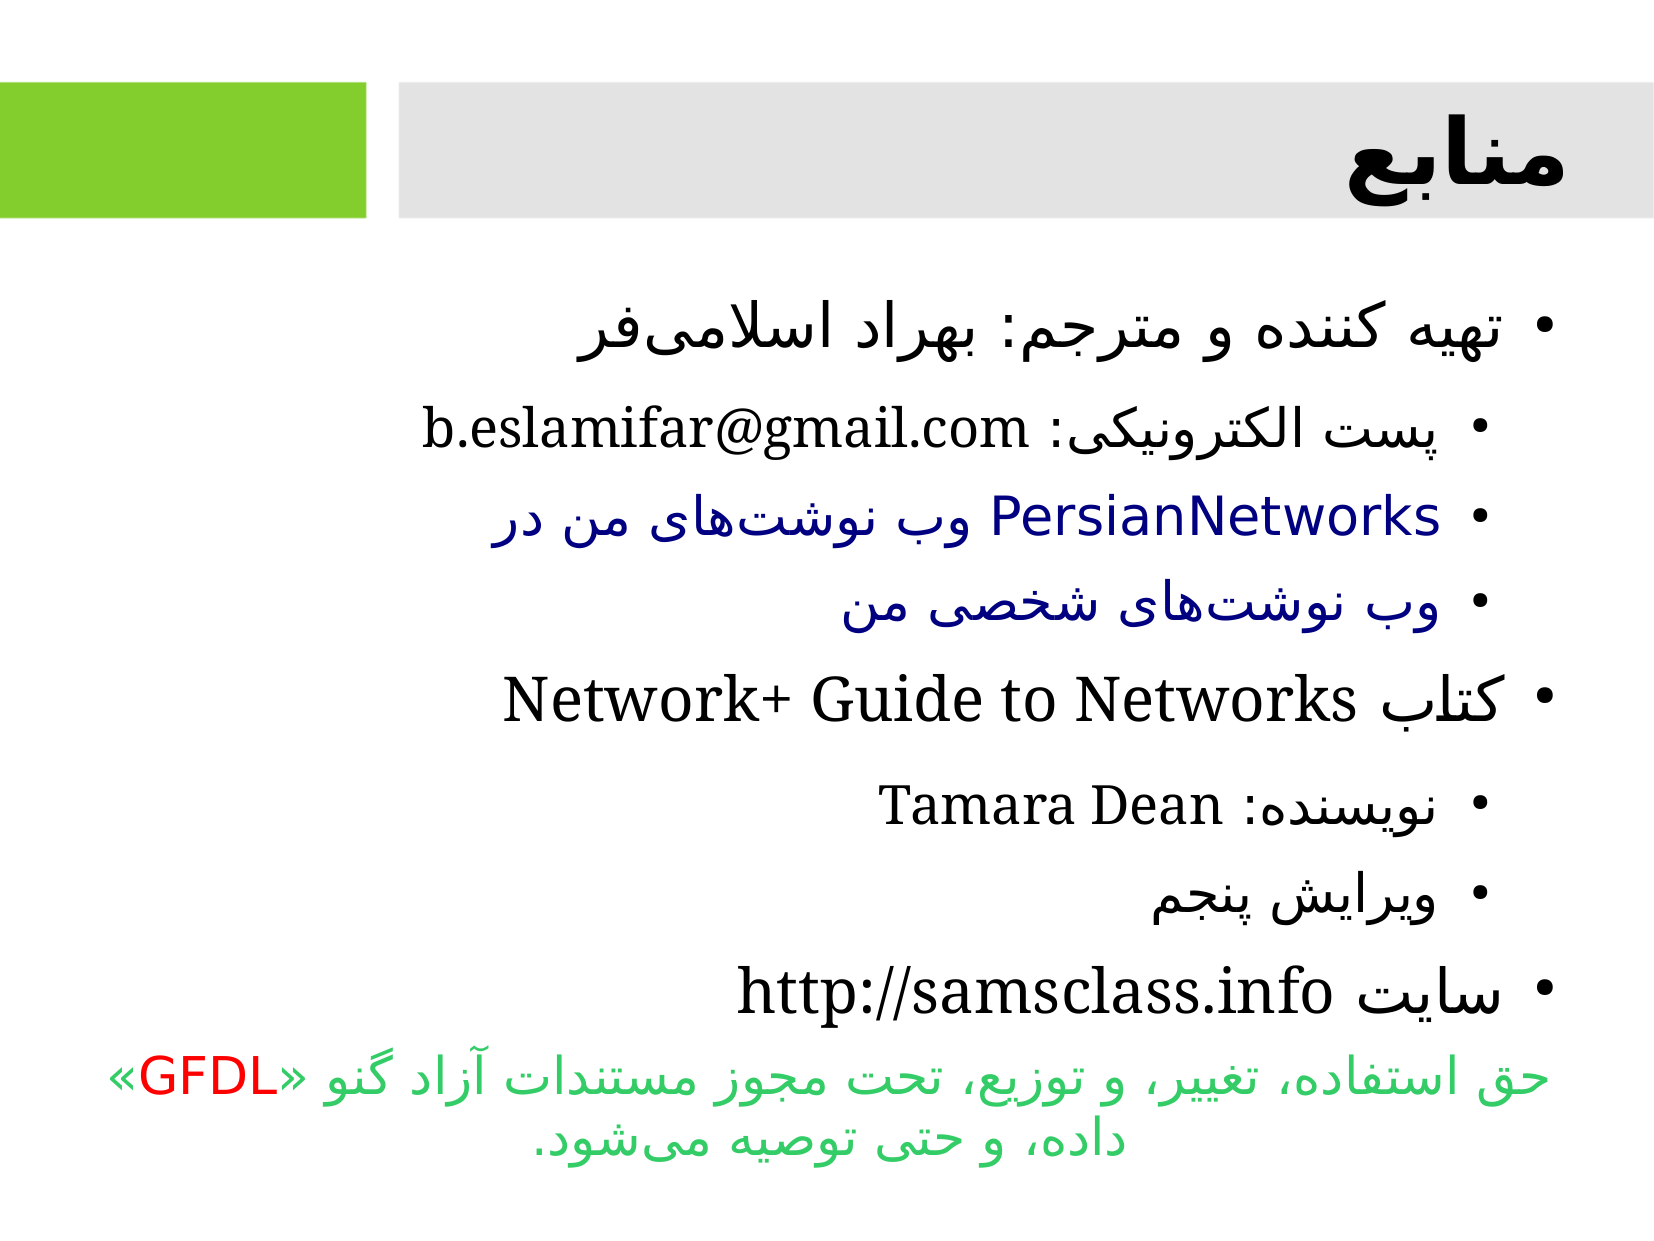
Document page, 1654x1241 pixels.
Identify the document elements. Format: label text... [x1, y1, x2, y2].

list تهیه کننده و مترجم: بهراد اسلامی‌فر پست الکترونیکی: b.eslamifar@gmail.com وب نوشت‌های من در PersianNetworks وب نوشت‌های شخصی من کتاب Network+ Guide to Networks نویسنده: Tamara Dean ویرایش پنجم سایت http://samsclass.info [82, 290, 1571, 1033]
picture [0, 0, 1654, 1241]
title حق استفاده، تغییر، و توزیع، تحت مجوز مستندات آزاد گنو «GFDL» داده، و حتی توصیه می‌شود. [47, 1033, 1613, 1182]
title منابع [82, 49, 1571, 257]
